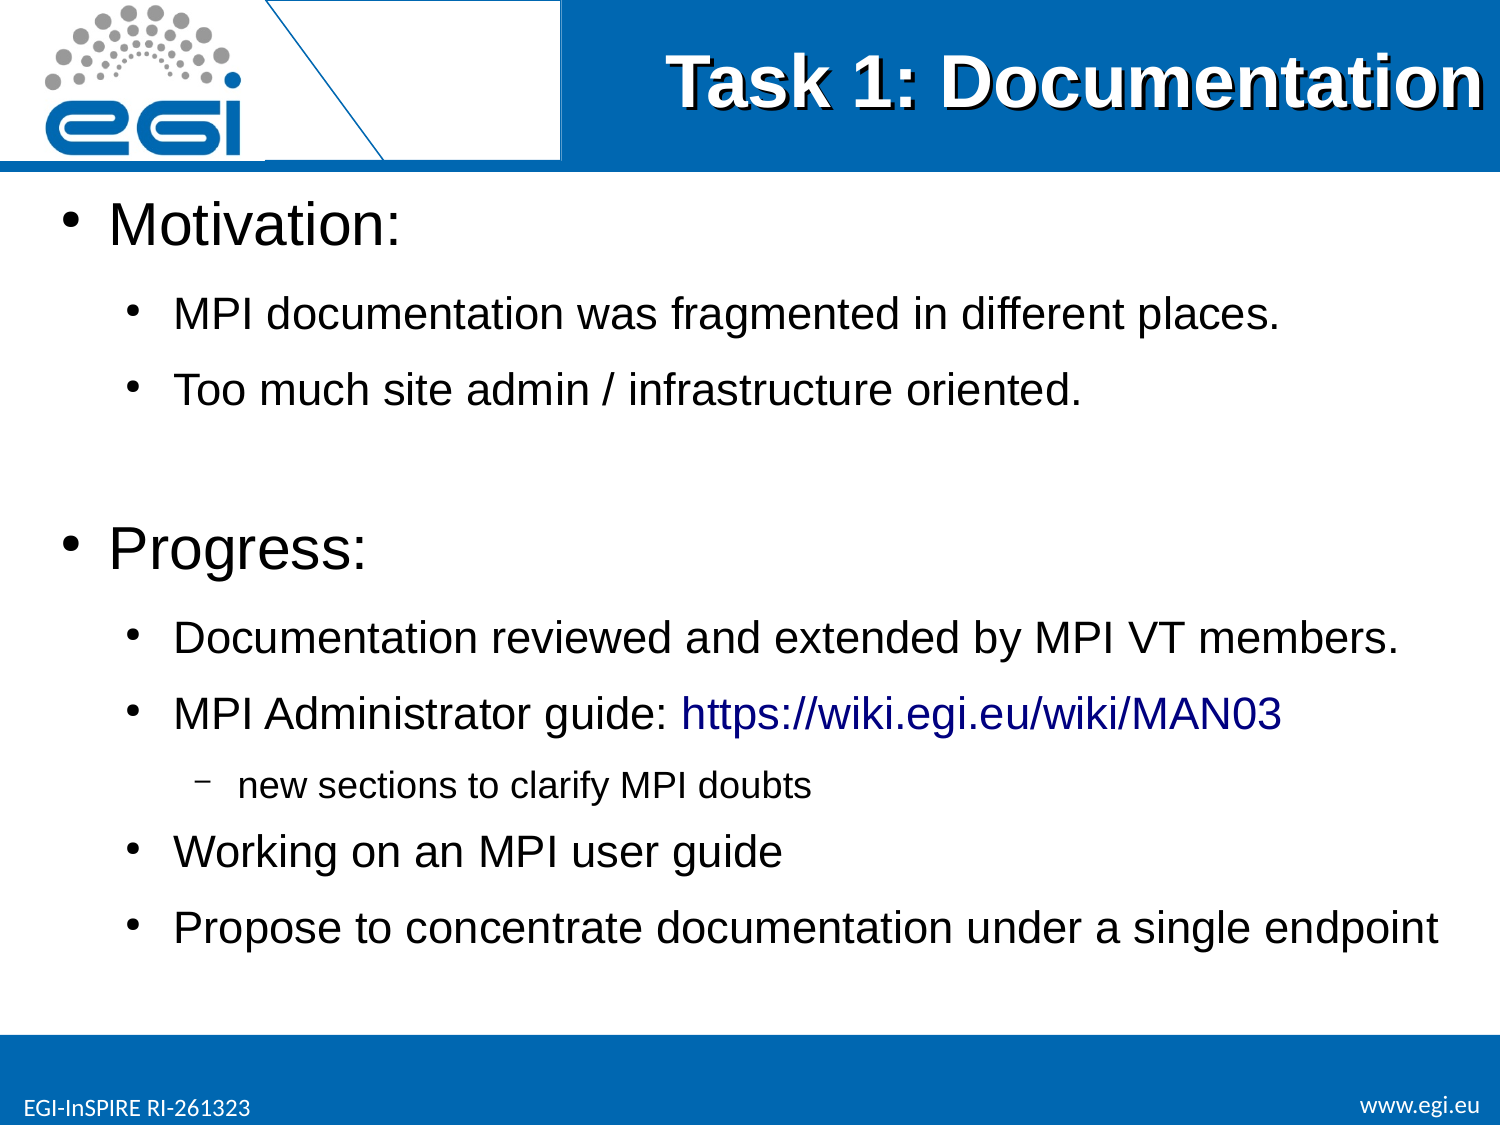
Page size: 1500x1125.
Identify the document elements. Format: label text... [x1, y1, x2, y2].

picture [0, 0, 265, 161]
title Task 1: Documentation [377, 24, 1500, 167]
list Motivation: MPI documentation was fragmented in different places. Too much site admin / infrastructure oriented. Progress: Documentation reviewed and extended by MPI VT members. MPI Administrator guide: https://wiki.egi.eu/wiki/MAN03 new sections to clarify MPI doubts Working on an MPI user guide Propose to concentrate documentation under a single endpoint [29, 177, 1477, 1004]
